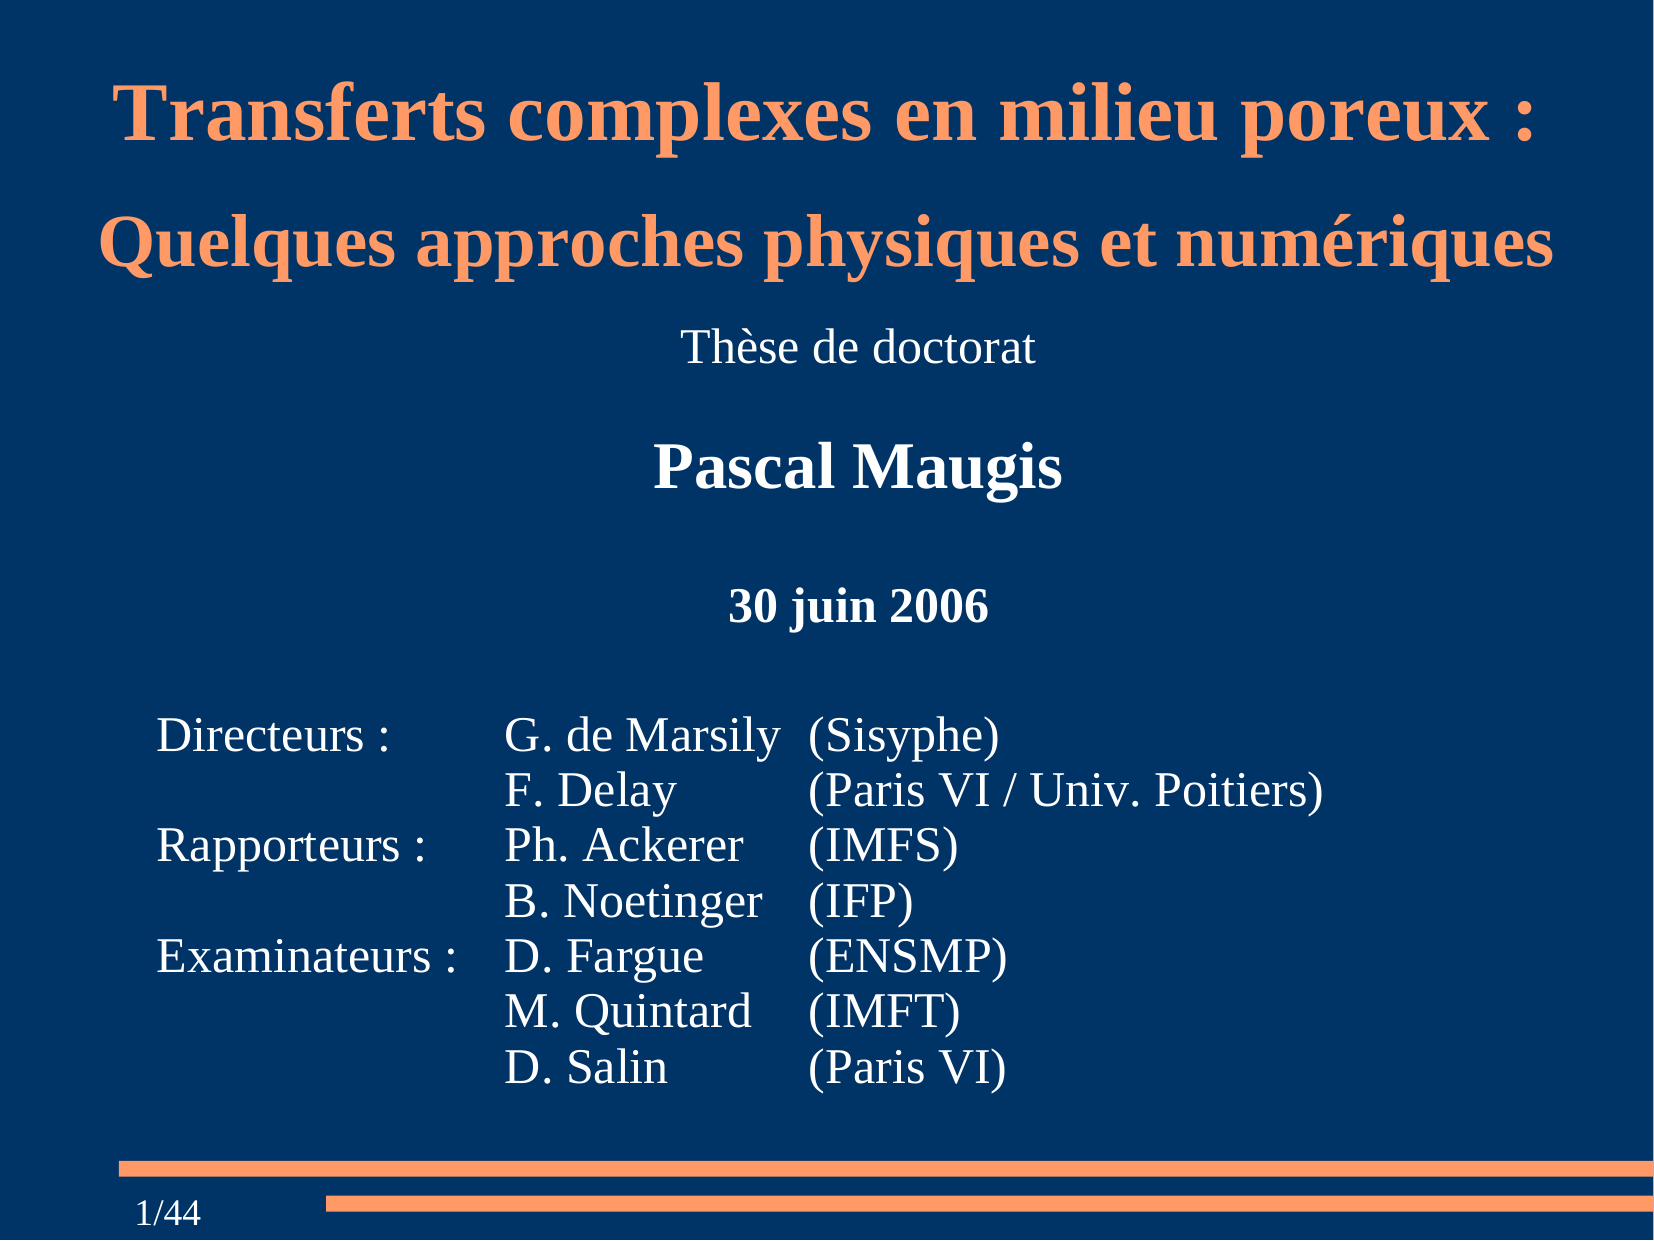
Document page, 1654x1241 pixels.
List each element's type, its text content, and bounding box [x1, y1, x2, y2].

title Transferts complexes en milieu poreux : Quelques approches physiques et numériques [0, 34, 1654, 268]
subtitle Thèse de doctorat Pascal Maugis 30 juin 2006 Directeurs : G. de Marsily (Sisyphe) F. Delay (Paris VI / Univ. Poitiers) Rapporteurs : Ph. Ackerer (IMFS) B. Noetinger (IFP) Examinateurs : D. Fargue (ENSMP) M. Quintard (IMFT) D. Salin (Paris VI) [121, 274, 1561, 1138]
